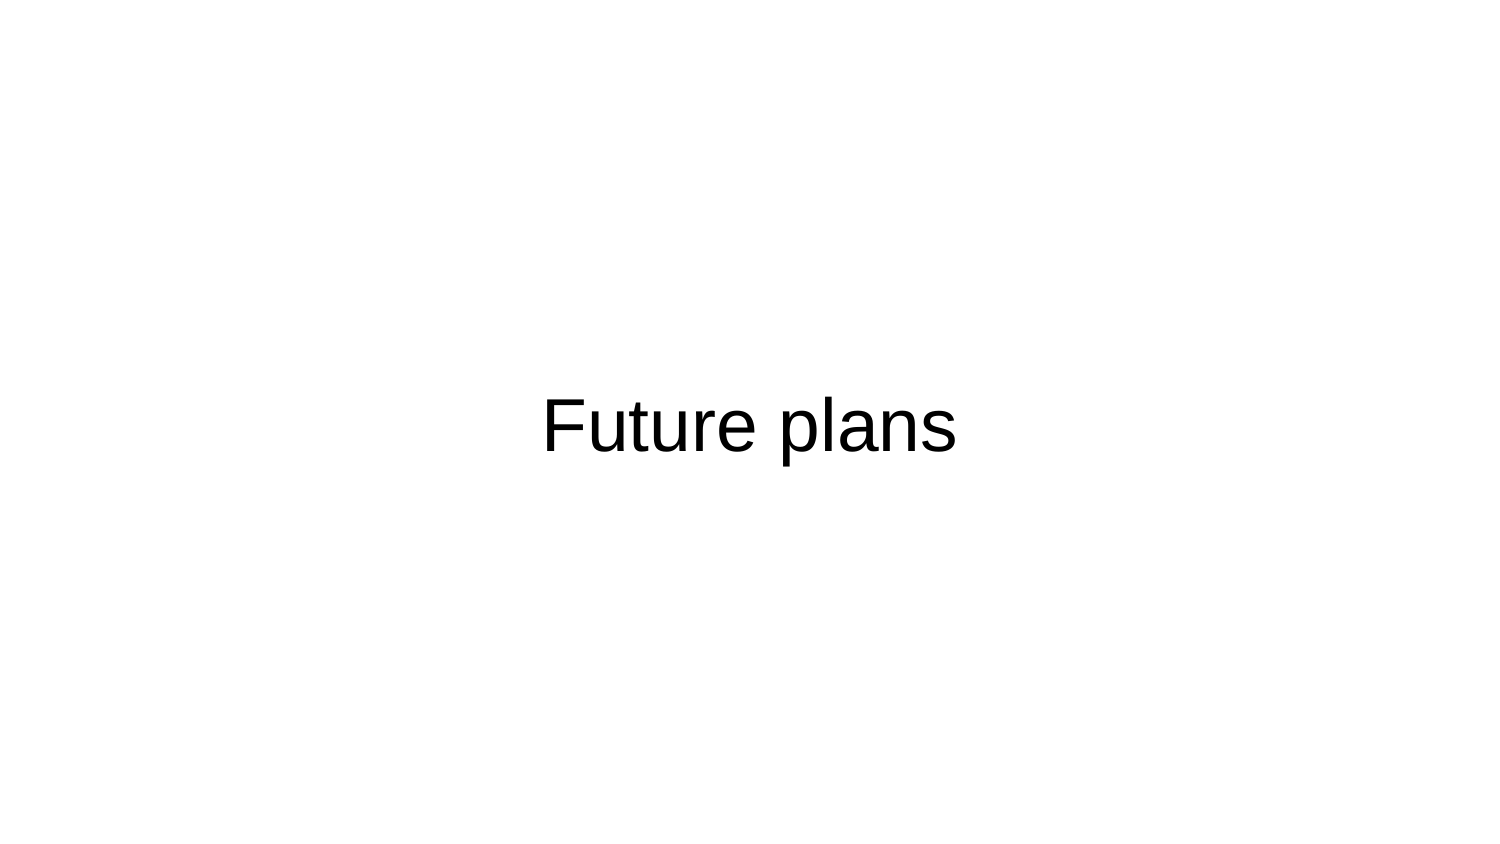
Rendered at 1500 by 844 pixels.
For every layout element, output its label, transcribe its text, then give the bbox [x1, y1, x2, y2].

title Future plans [51, 352, 1449, 491]
